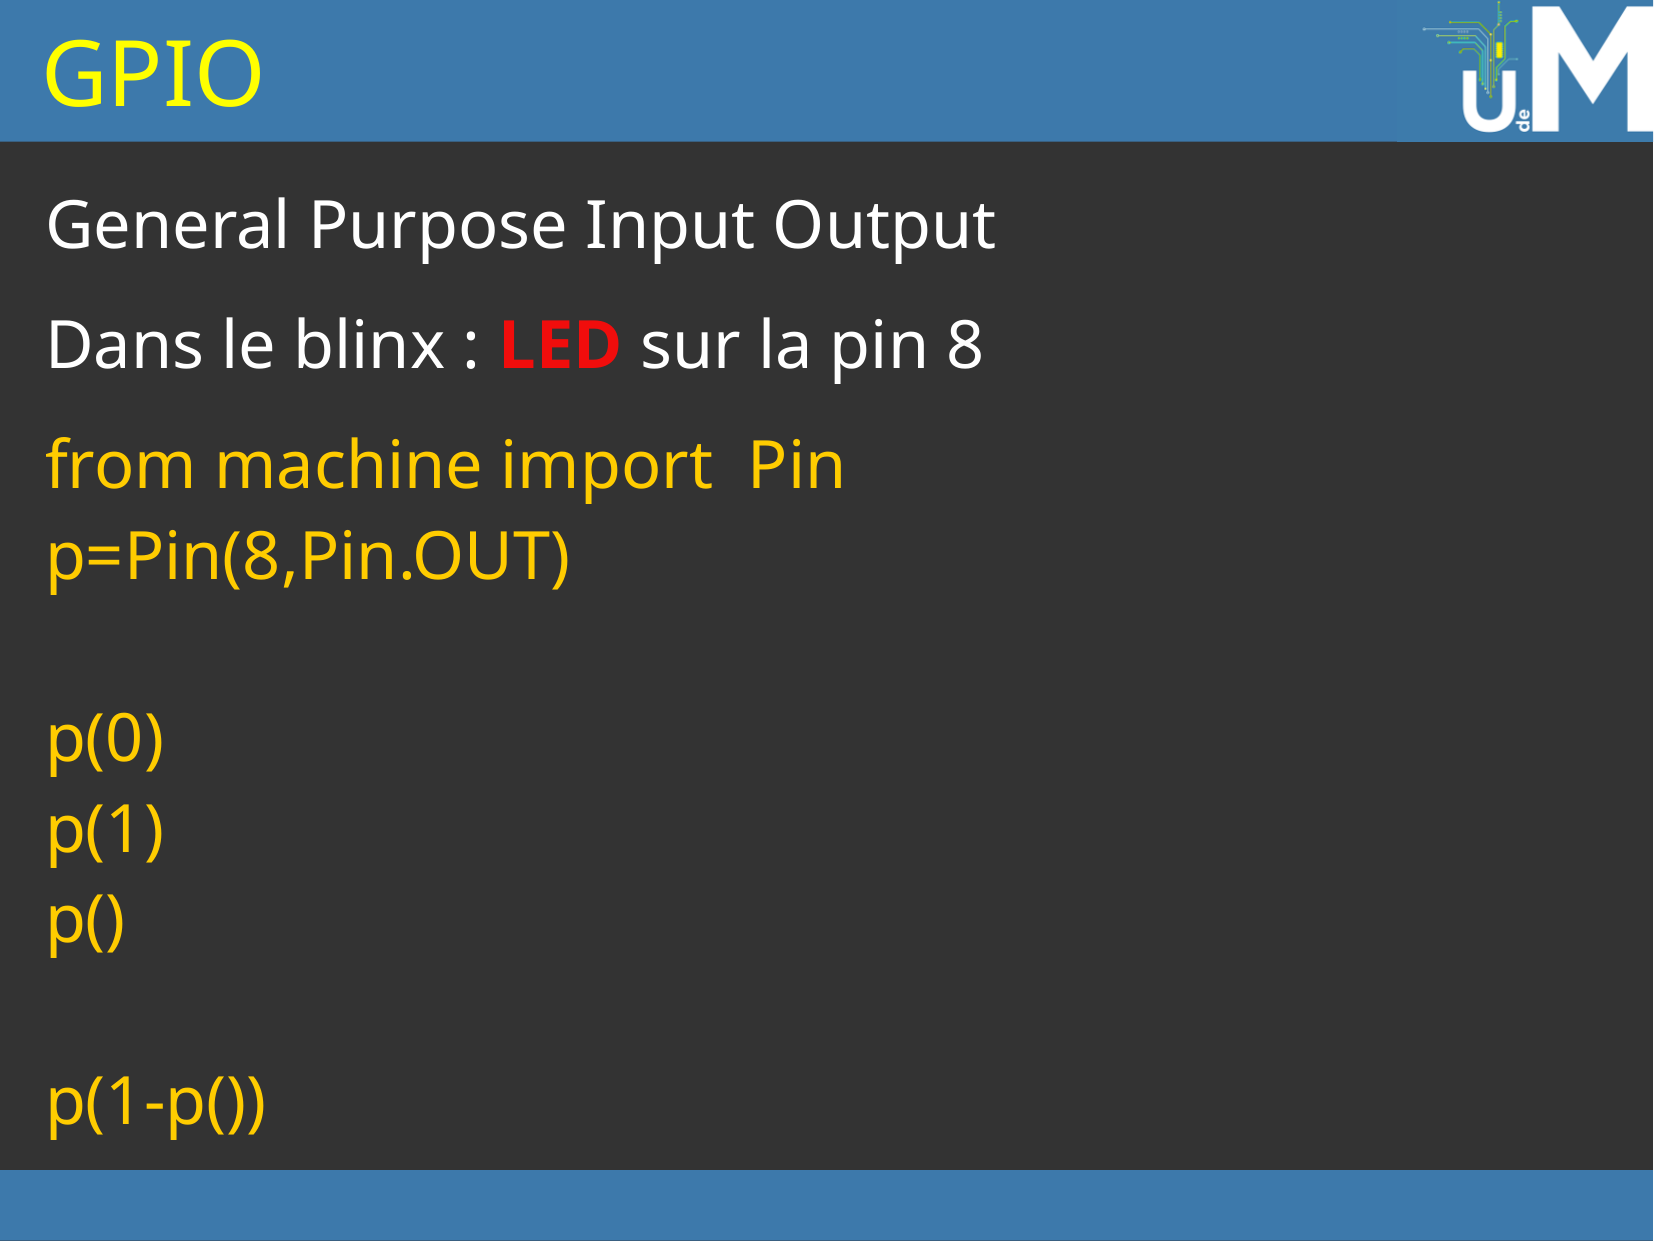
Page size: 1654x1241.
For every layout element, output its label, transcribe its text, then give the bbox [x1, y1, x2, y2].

picture [1397, 0, 1654, 142]
title GPIO [41, 9, 1411, 133]
list General Purpose Input Output Dans le blinx : LED sur la pin 8 from machine import Pin p=Pin(8,Pin.OUT) p(0) p(1) p() p(1-p()) [45, 177, 1606, 1141]
